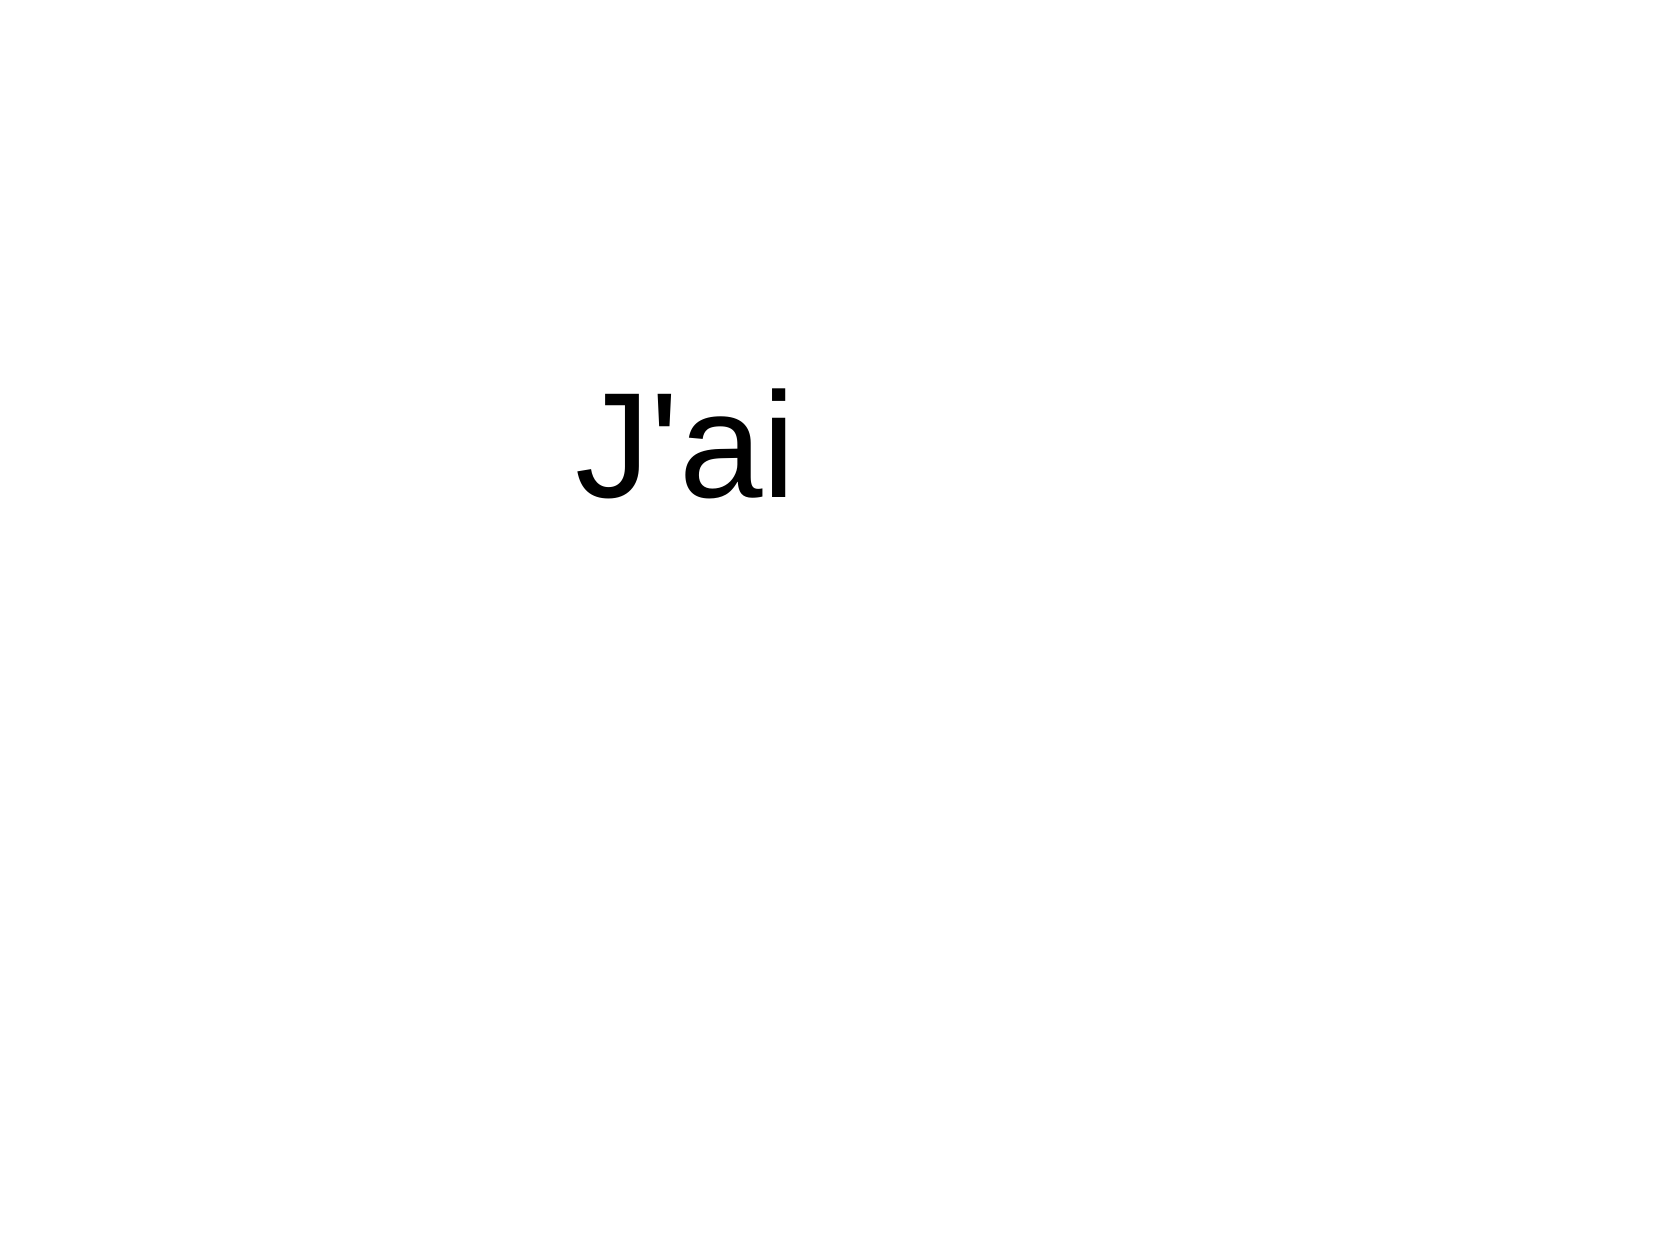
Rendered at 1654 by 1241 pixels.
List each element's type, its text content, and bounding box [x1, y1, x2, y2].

text_box J'ai [561, 354, 1506, 537]
